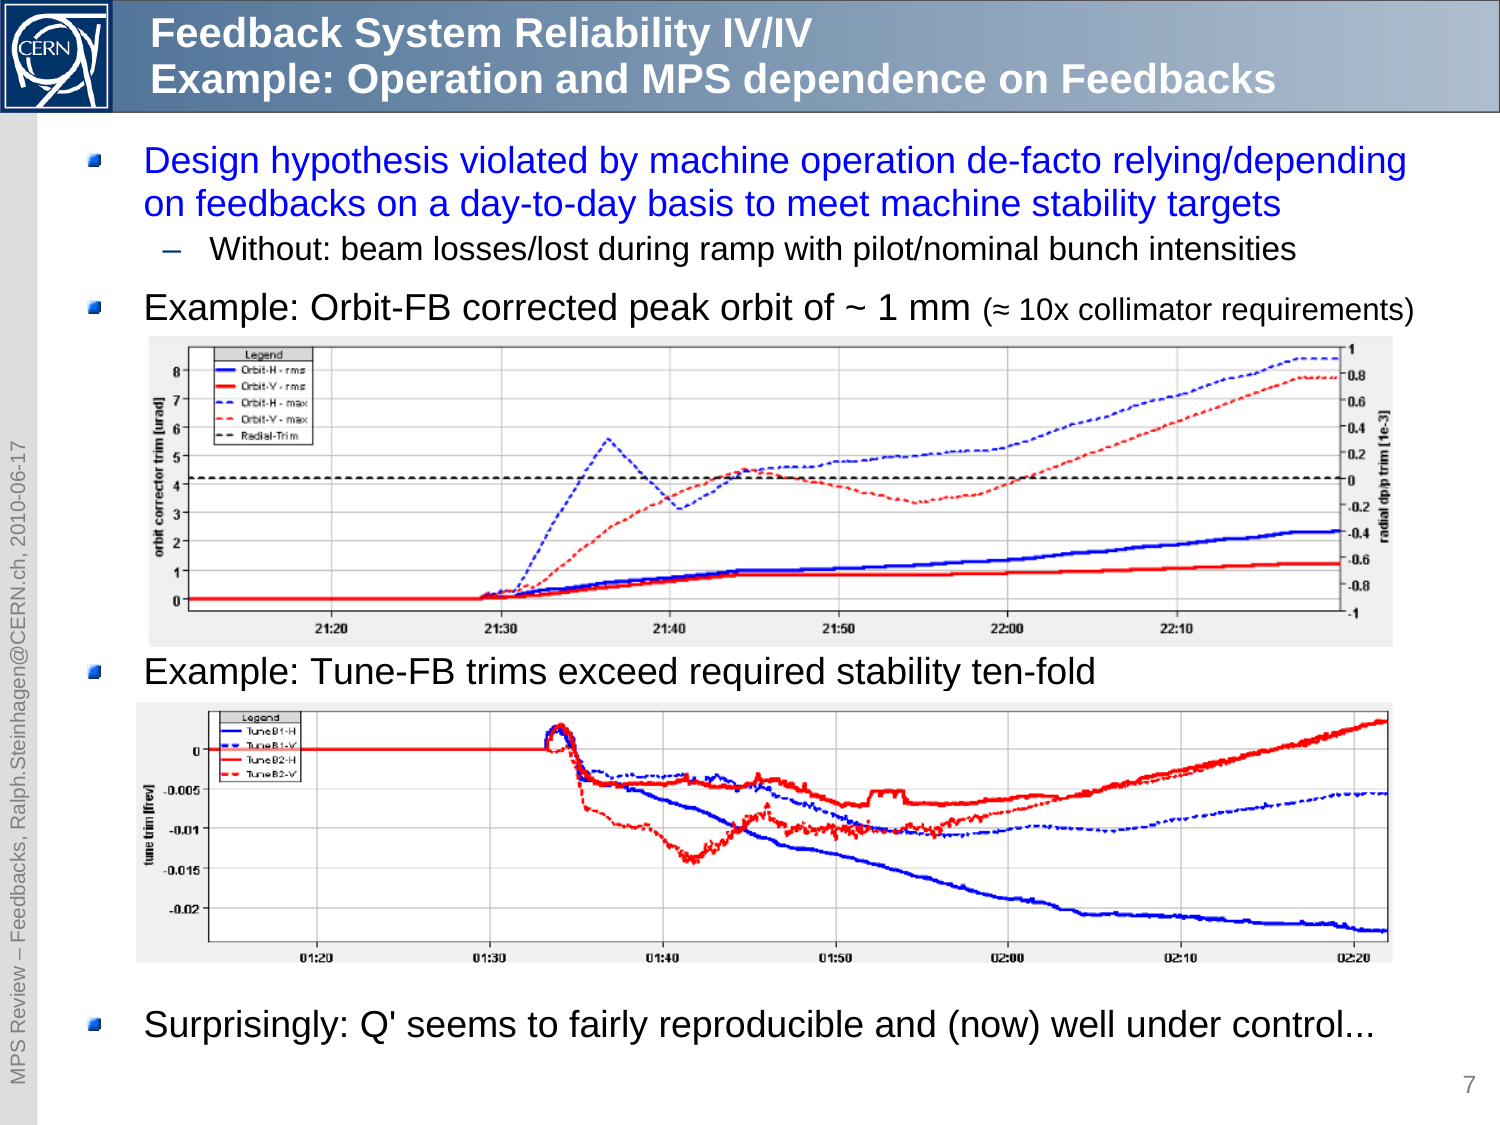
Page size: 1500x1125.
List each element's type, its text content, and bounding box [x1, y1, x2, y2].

picture [149, 336, 1393, 647]
picture [126, 691, 1406, 990]
picture [0, 0, 113, 113]
list Design hypothesis violated by machine operation de-facto relying/depending on feedbacks on a day-to-day basis to meet machine stability targets Without: beam losses/lost during ramp with pilot/nominal bunch intensities Example: Orbit-FB corrected peak orbit of ~ 1 mm (≈ 10x collimator requirements) Example: Tune-FB trims exceed required stability ten-fold Surprisingly: Q' seems to fairly reproducible and (now) well under control... [87, 137, 1438, 1046]
title Feedback System Reliability IV/IV Example: Operation and MPS dependence on Feedbacks [150, 7, 1447, 106]
